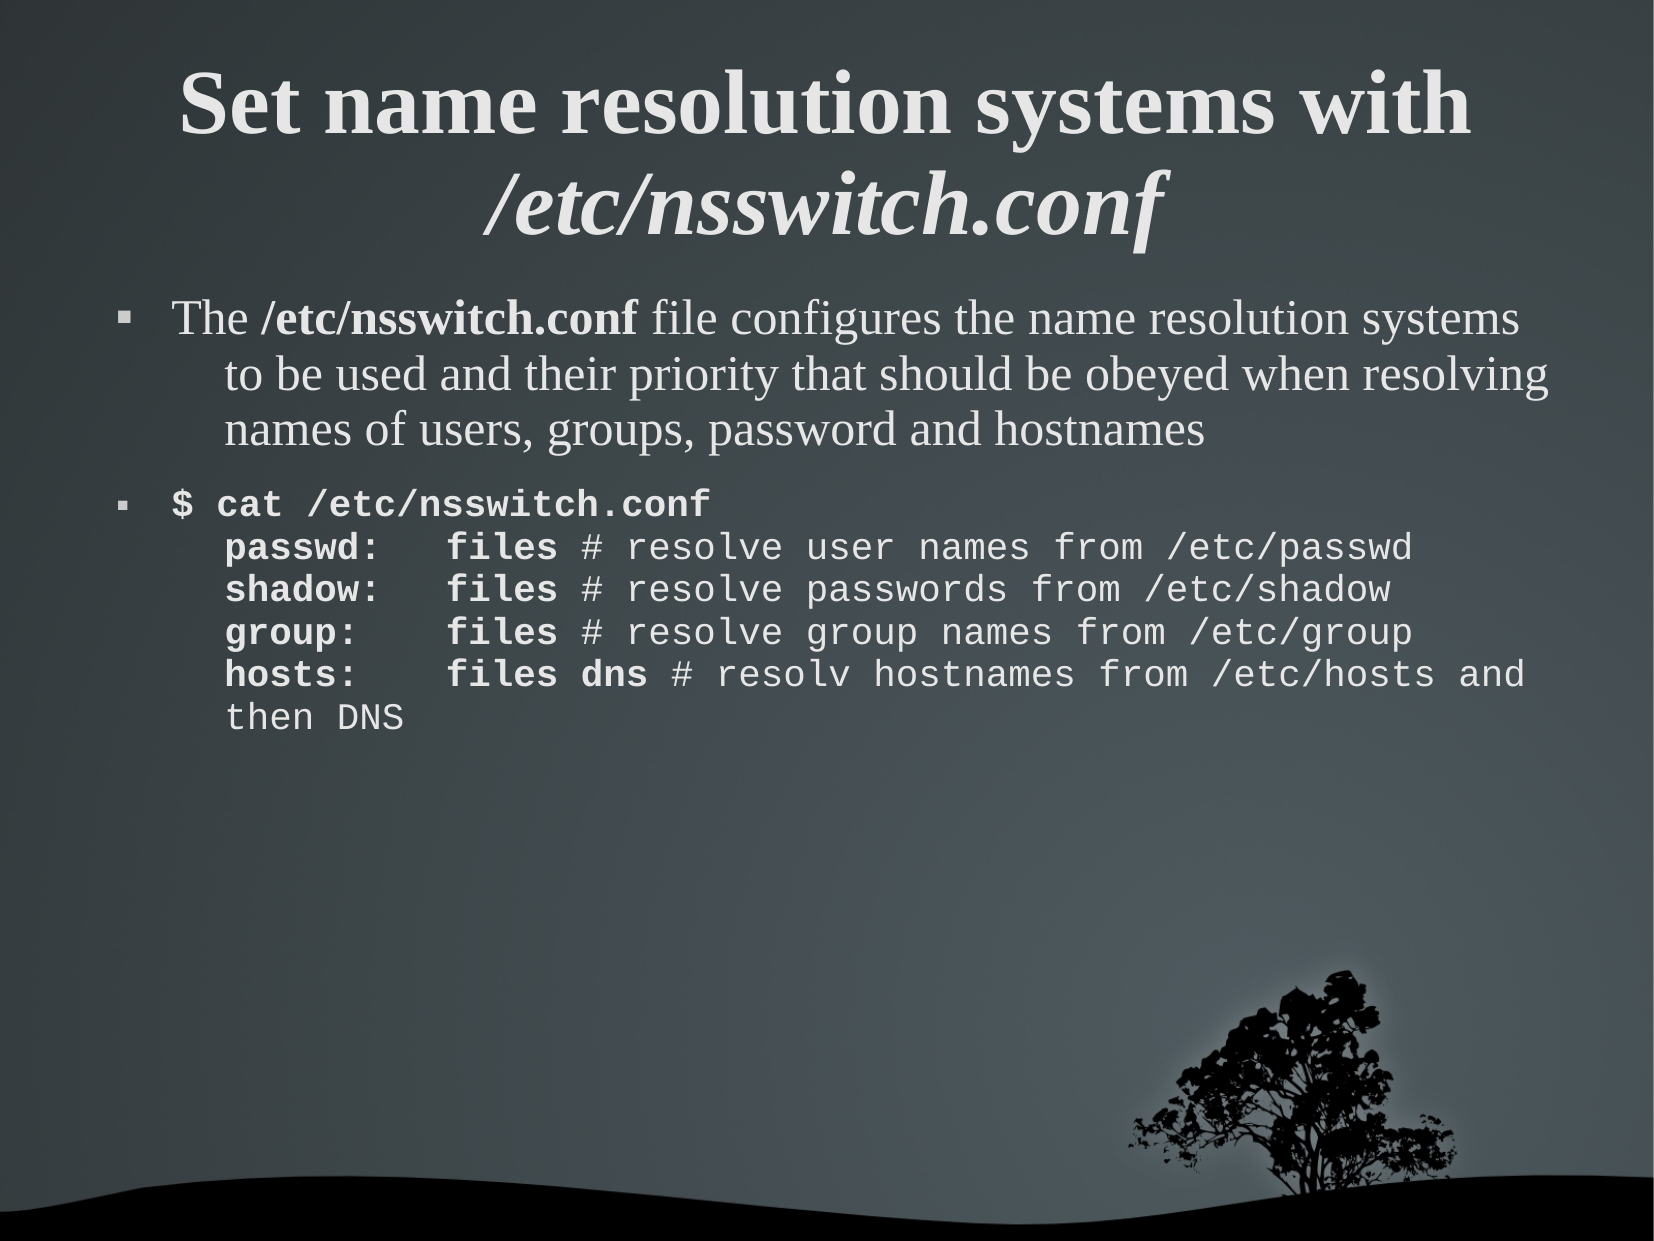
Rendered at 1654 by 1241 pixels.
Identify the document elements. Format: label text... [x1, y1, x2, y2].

picture [0, 0, 1654, 1241]
list The /etc/nsswitch.conf file configures the name resolution systems to be used and their priority that should be obeyed when resolving names of users, groups, password and hostnames $ cat /etc/nsswitch.conf passwd: files # resolve user names from /etc/passwd shadow: files # resolve passwords from /etc/shadow group: files # resolve group names from /etc/group hosts: files dns # resolv hostnames from /etc/hosts and then DNS [82, 290, 1571, 1114]
title Set name resolution systems with /etc/nsswitch.conf [82, 33, 1571, 273]
